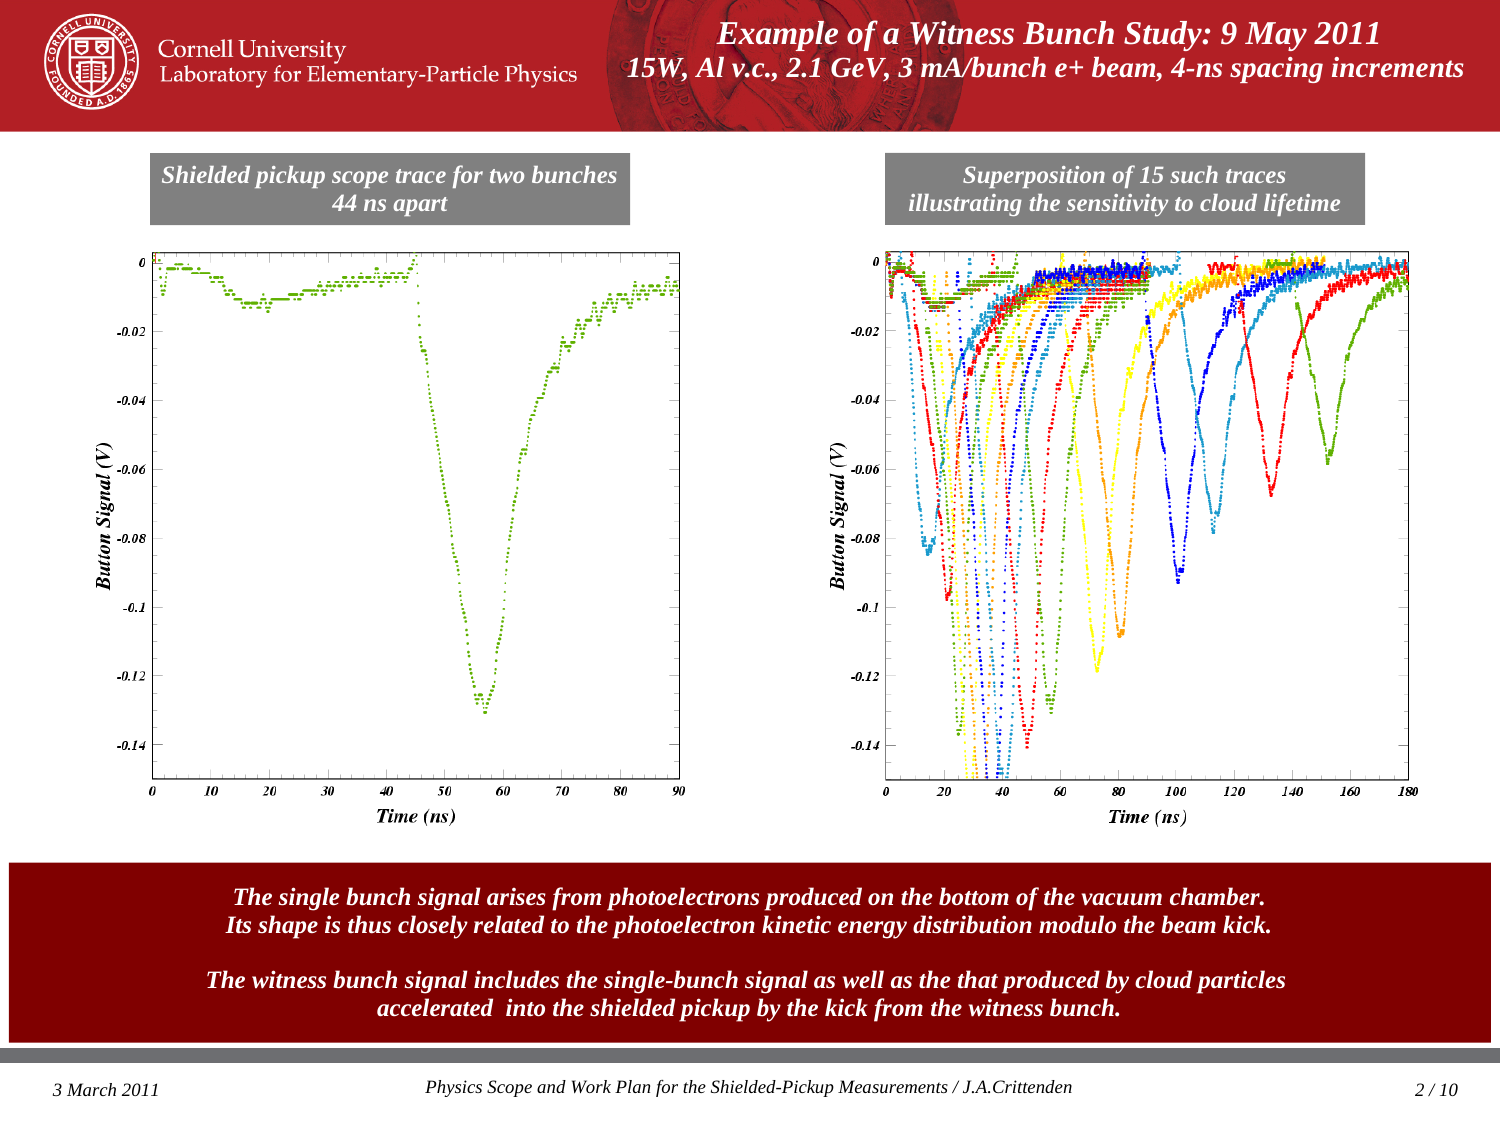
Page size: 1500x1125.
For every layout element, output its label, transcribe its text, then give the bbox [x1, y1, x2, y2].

text_box Superposition of 15 such traces illustrating the sensitivity to cloud lifetime [885, 152, 1366, 225]
text_box Example of a Witness Bunch Study: 9 May 2011 15W, Al v.c., 2.1 GeV, 3 mA/bunch e+ beam, 4-ns spacing increments [599, 7, 1500, 158]
text_box The single bunch signal arises from photoelectrons produced on the bottom of the vacuum chamber. Its shape is thus closely related to the photoelectron kinetic energy distribution modulo the beam kick. The witness bunch signal includes the single-bunch signal as well as the that produced by cloud particles accelerated into the shielded pickup by the kick from the witness bunch. [8, 862, 1491, 1043]
picture [90, 247, 691, 832]
picture [0, 0, 1500, 132]
text_box Shielded pickup scope trace for two bunches 44 ns apart [150, 153, 631, 226]
picture [825, 247, 1426, 832]
